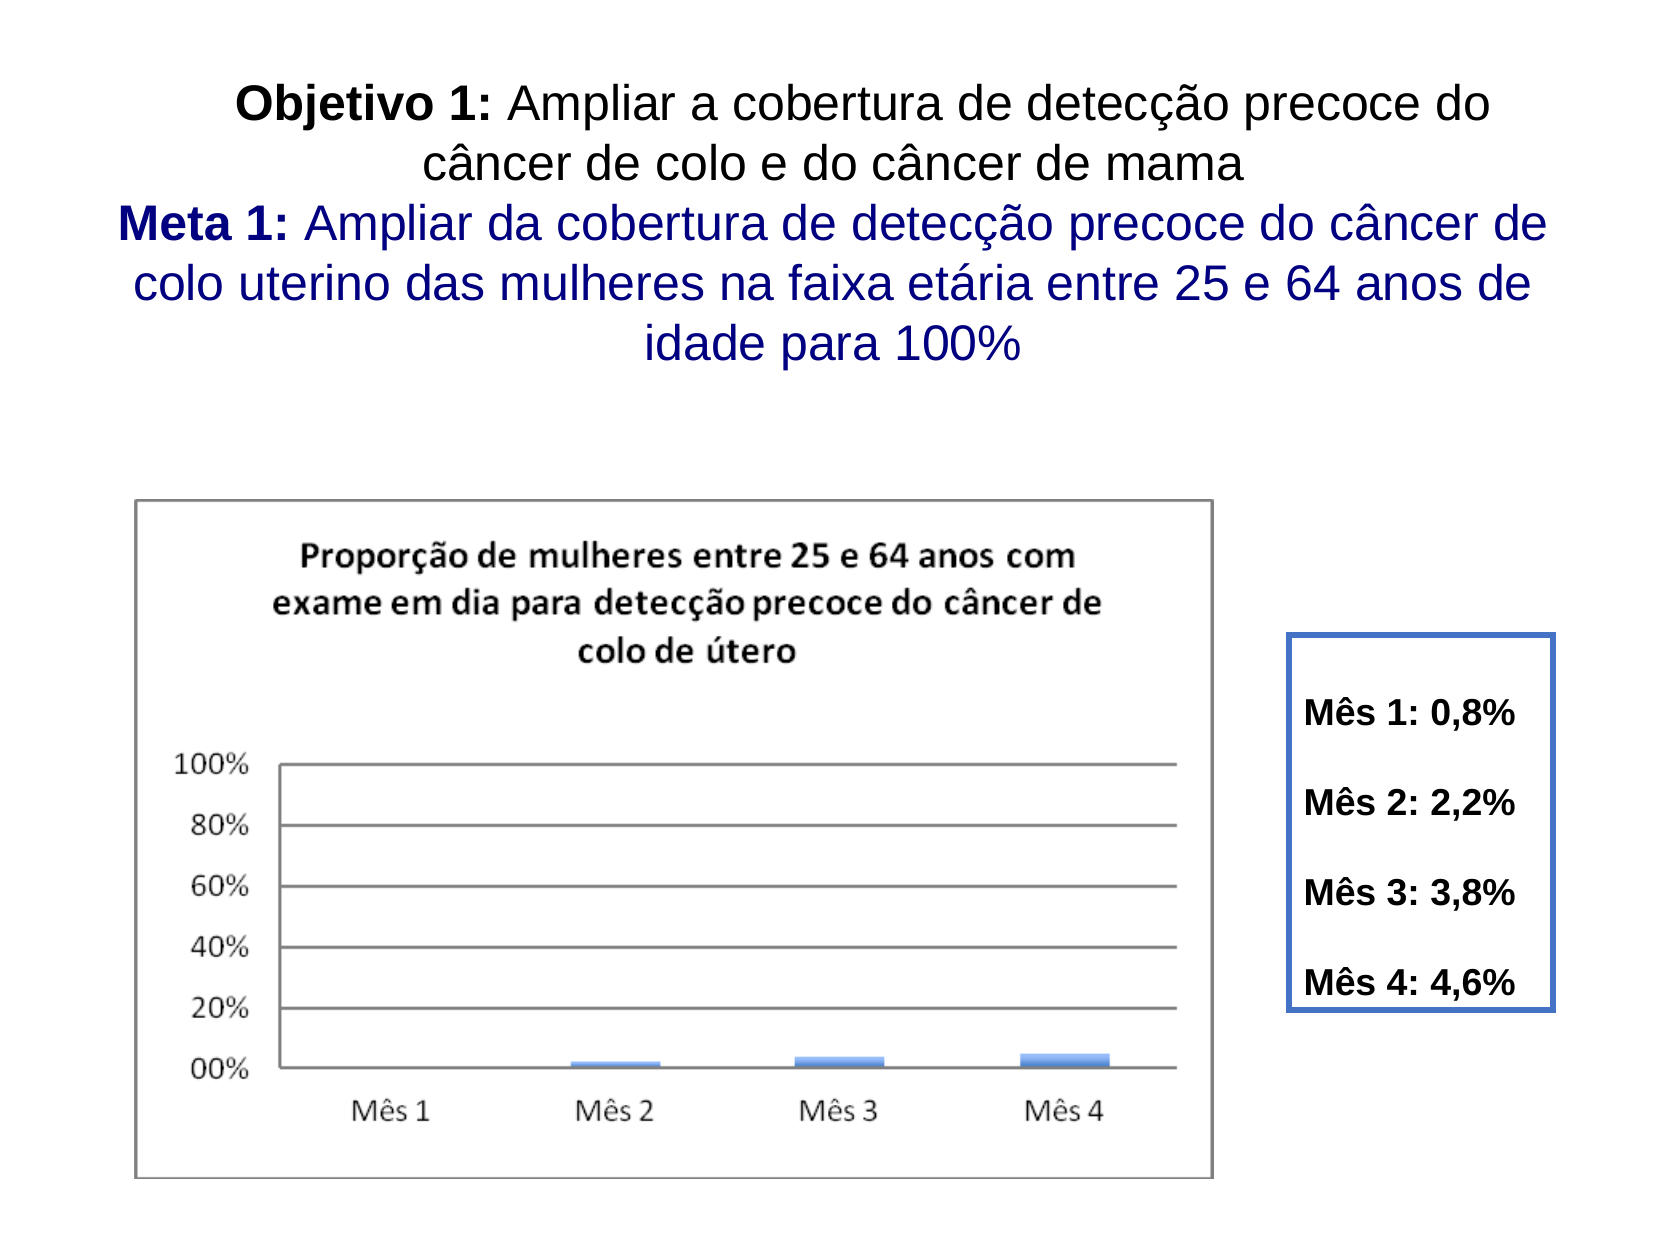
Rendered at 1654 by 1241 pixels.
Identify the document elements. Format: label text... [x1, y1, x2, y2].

picture [133, 499, 1214, 1179]
title Objetivo 1: Ampliar a cobertura de detecção precoce do câncer de colo e do câncer de mama Meta 1: Ampliar da cobertura de detecção precoce do câncer de colo uterino das mulheres na faixa etária entre 25 e 64 anos de idade para 100% [89, 63, 1578, 378]
text_box Mês 1: 0,8% Mês 2: 2,2% Mês 3: 3,8% Mês 4: 4,6% [1288, 635, 1553, 1011]
